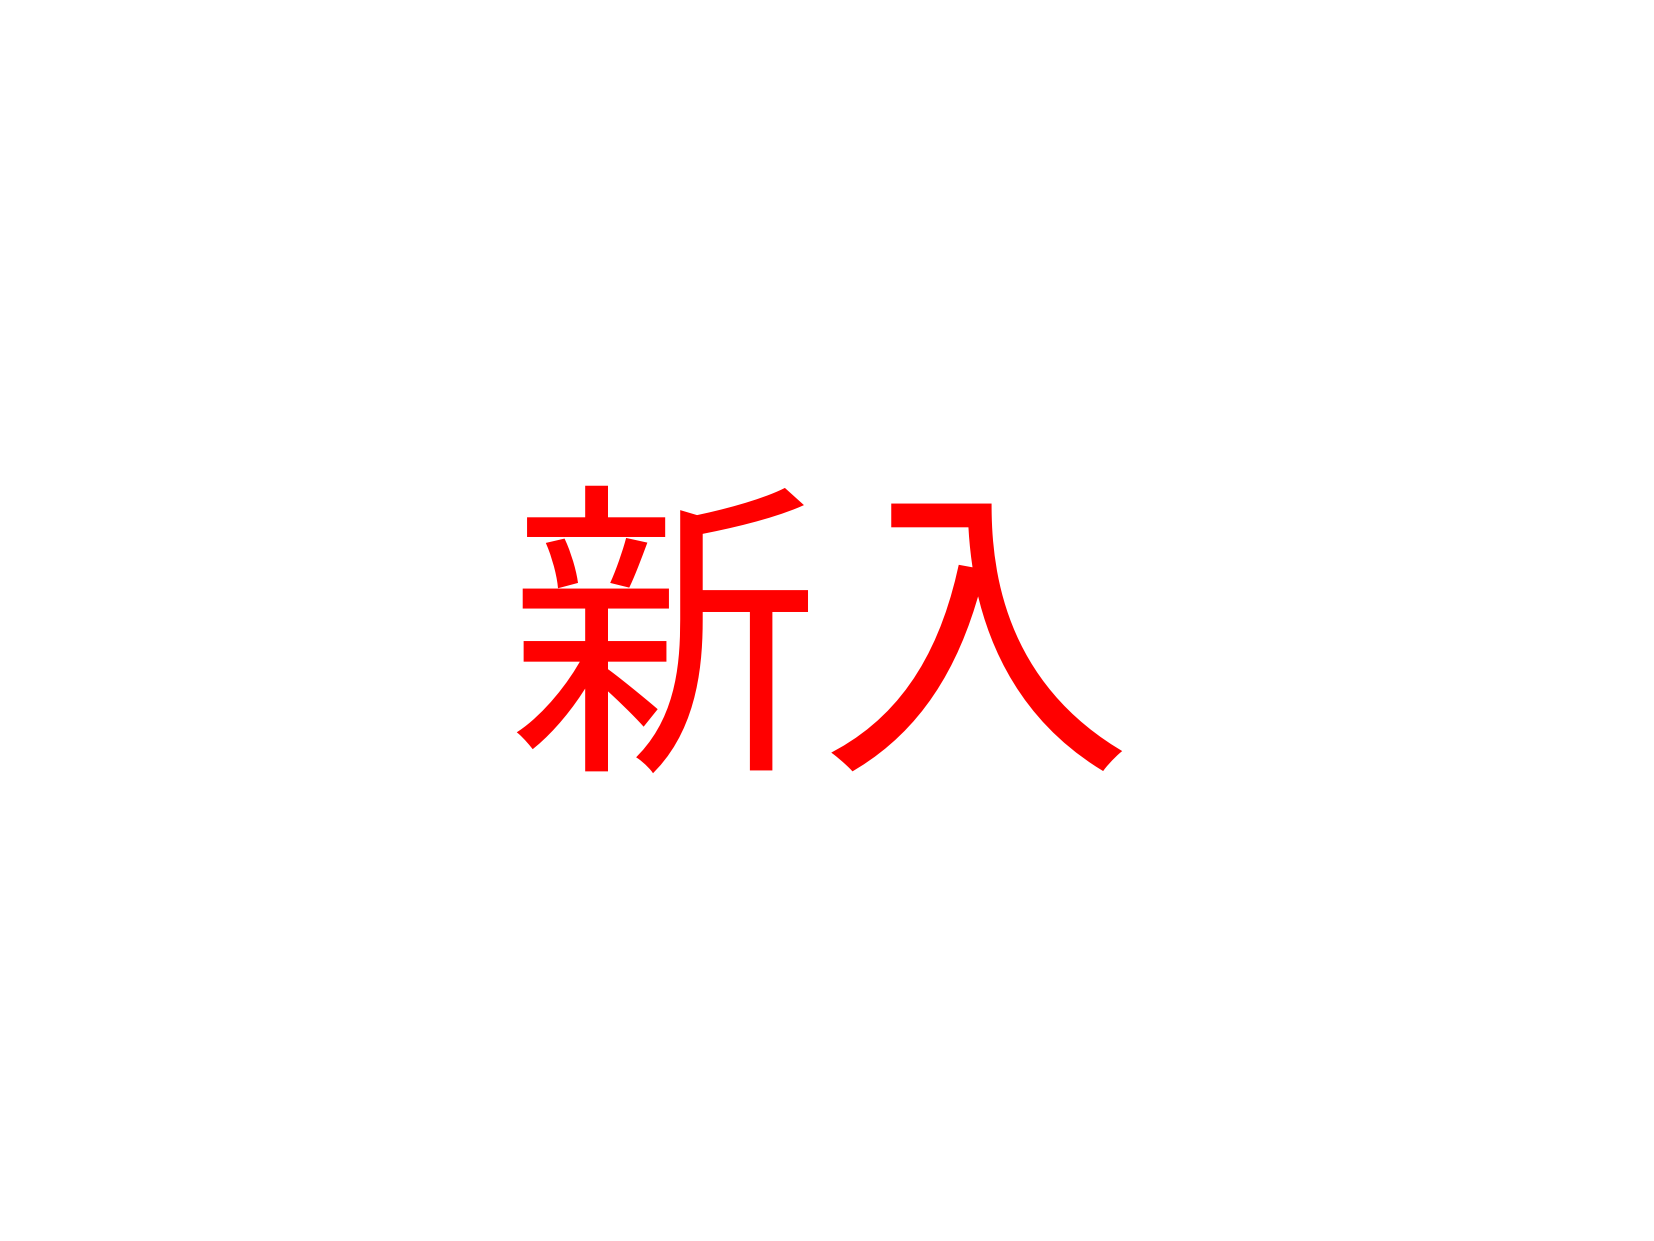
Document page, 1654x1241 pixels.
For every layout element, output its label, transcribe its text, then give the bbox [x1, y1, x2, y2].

title 新入 [76, 455, 1565, 768]
